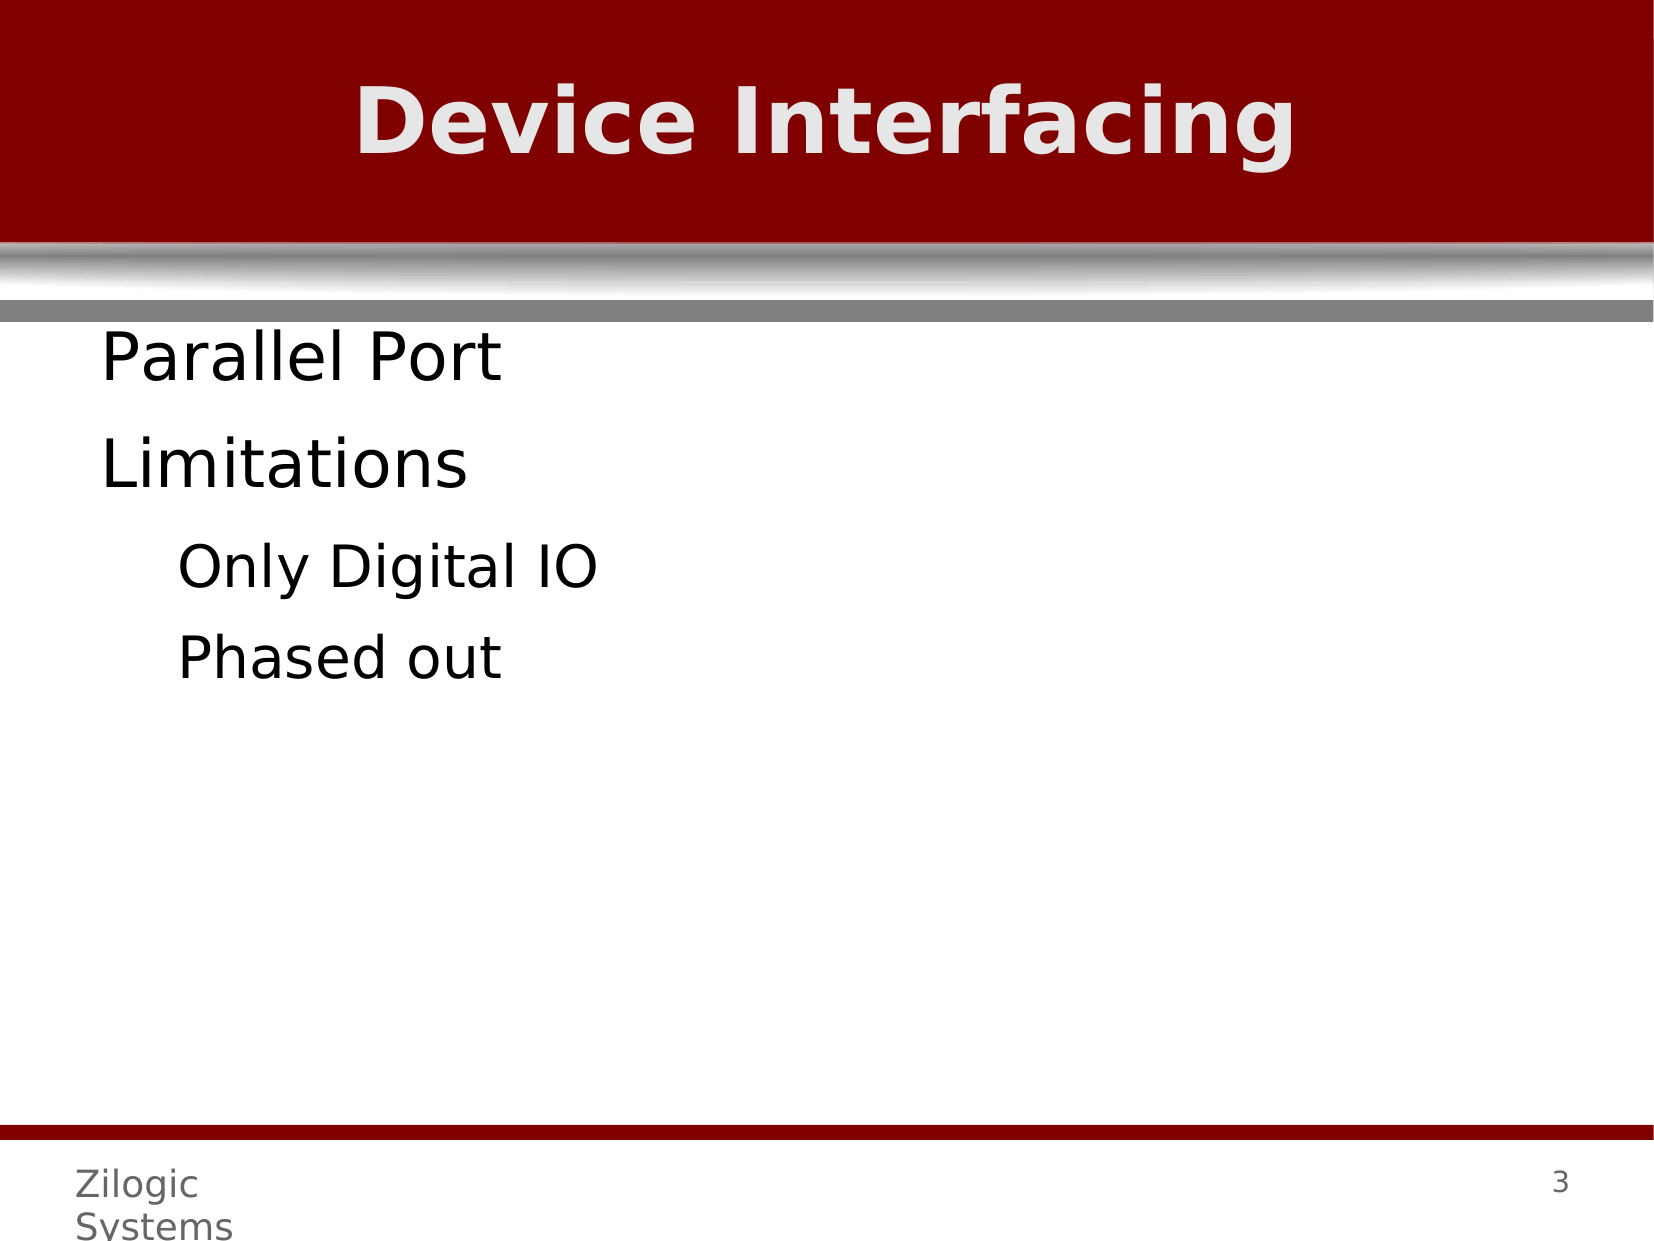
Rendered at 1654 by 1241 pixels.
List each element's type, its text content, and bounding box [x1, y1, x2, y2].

title Device Interfacing [82, 18, 1571, 226]
list Parallel Port Limitations Only Digital IO Phased out [82, 318, 1571, 1094]
